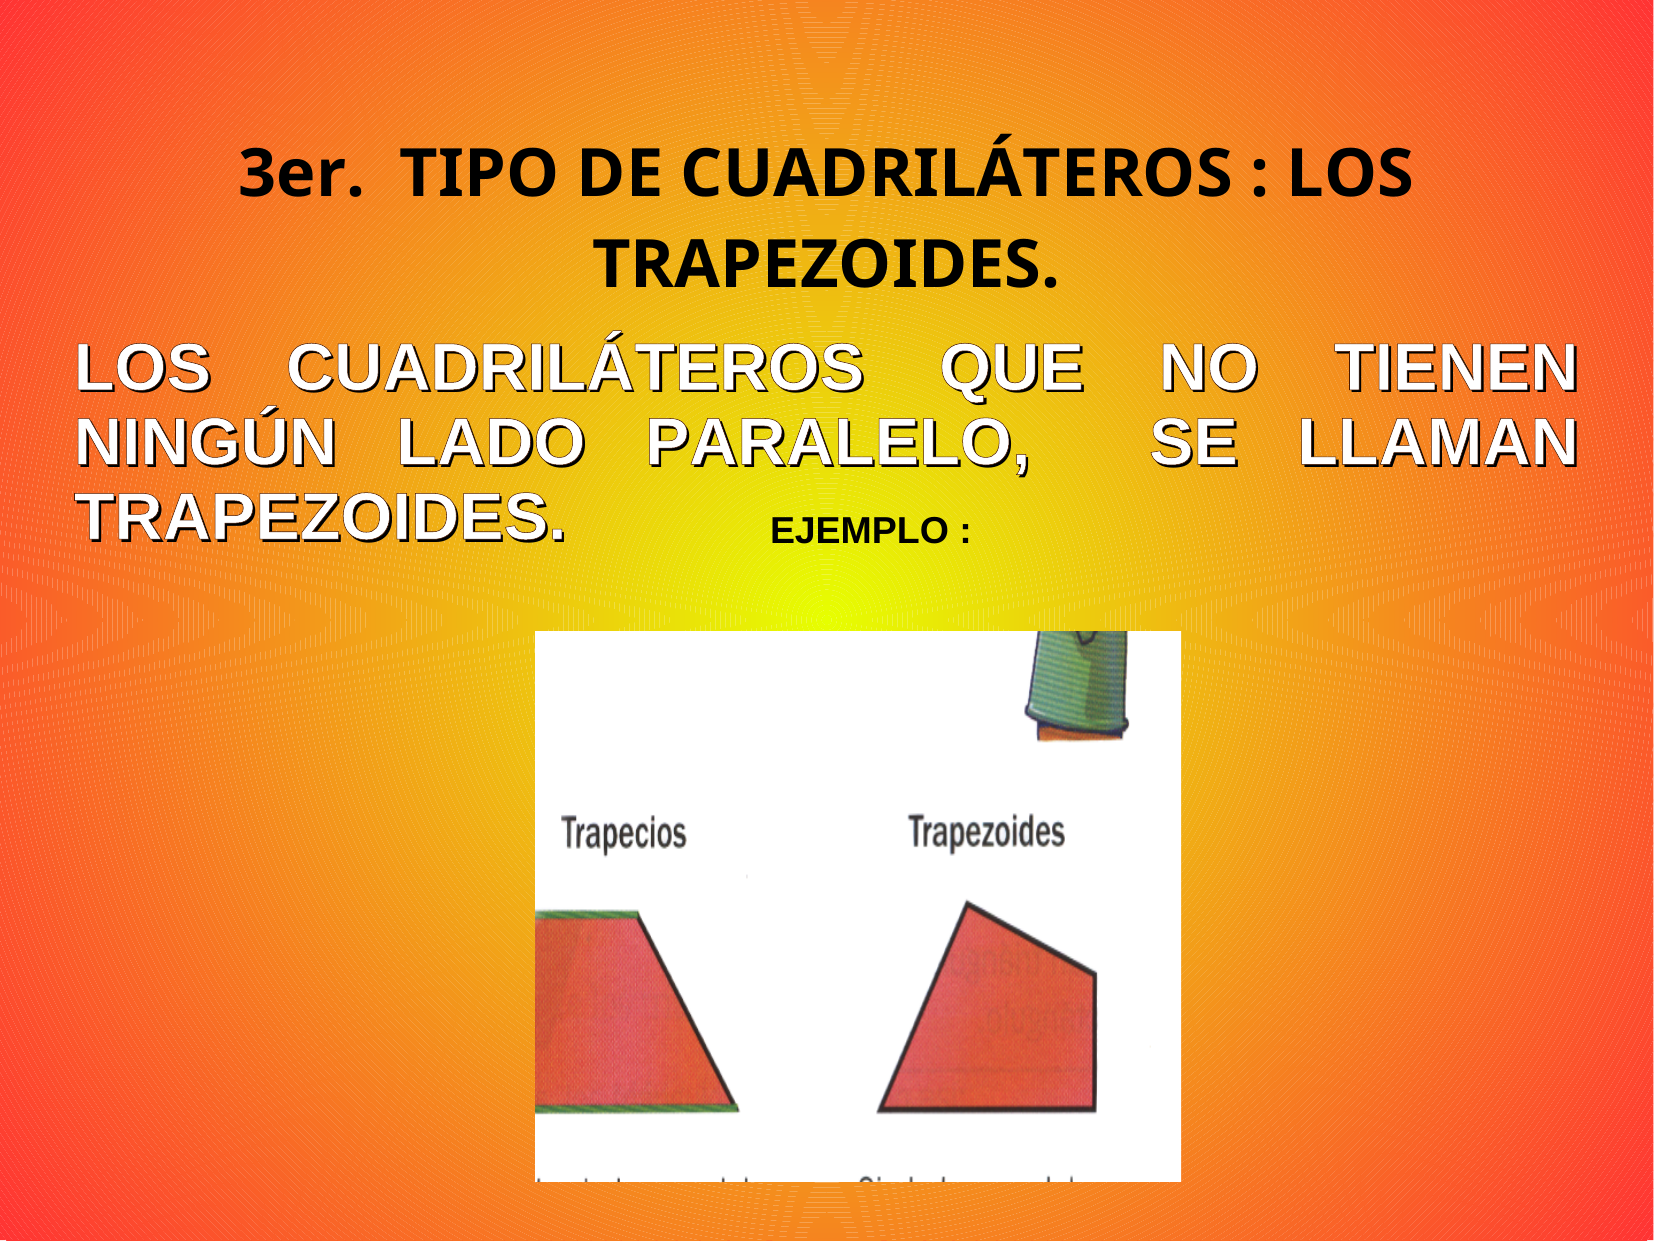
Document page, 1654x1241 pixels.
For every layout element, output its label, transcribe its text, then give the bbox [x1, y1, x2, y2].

text_box LOS CUADRILÁTEROS QUE NO TIENEN NINGÚN LADO PARALELO, SE LLAMAN TRAPEZOIDES. [59, 321, 1595, 562]
text_box 3er. TIPO DE CUADRILÁTEROS : LOS TRAPEZOIDES. [118, 118, 1536, 321]
picture [535, 631, 1182, 1182]
text_box EJEMPLO : [679, 501, 1063, 559]
